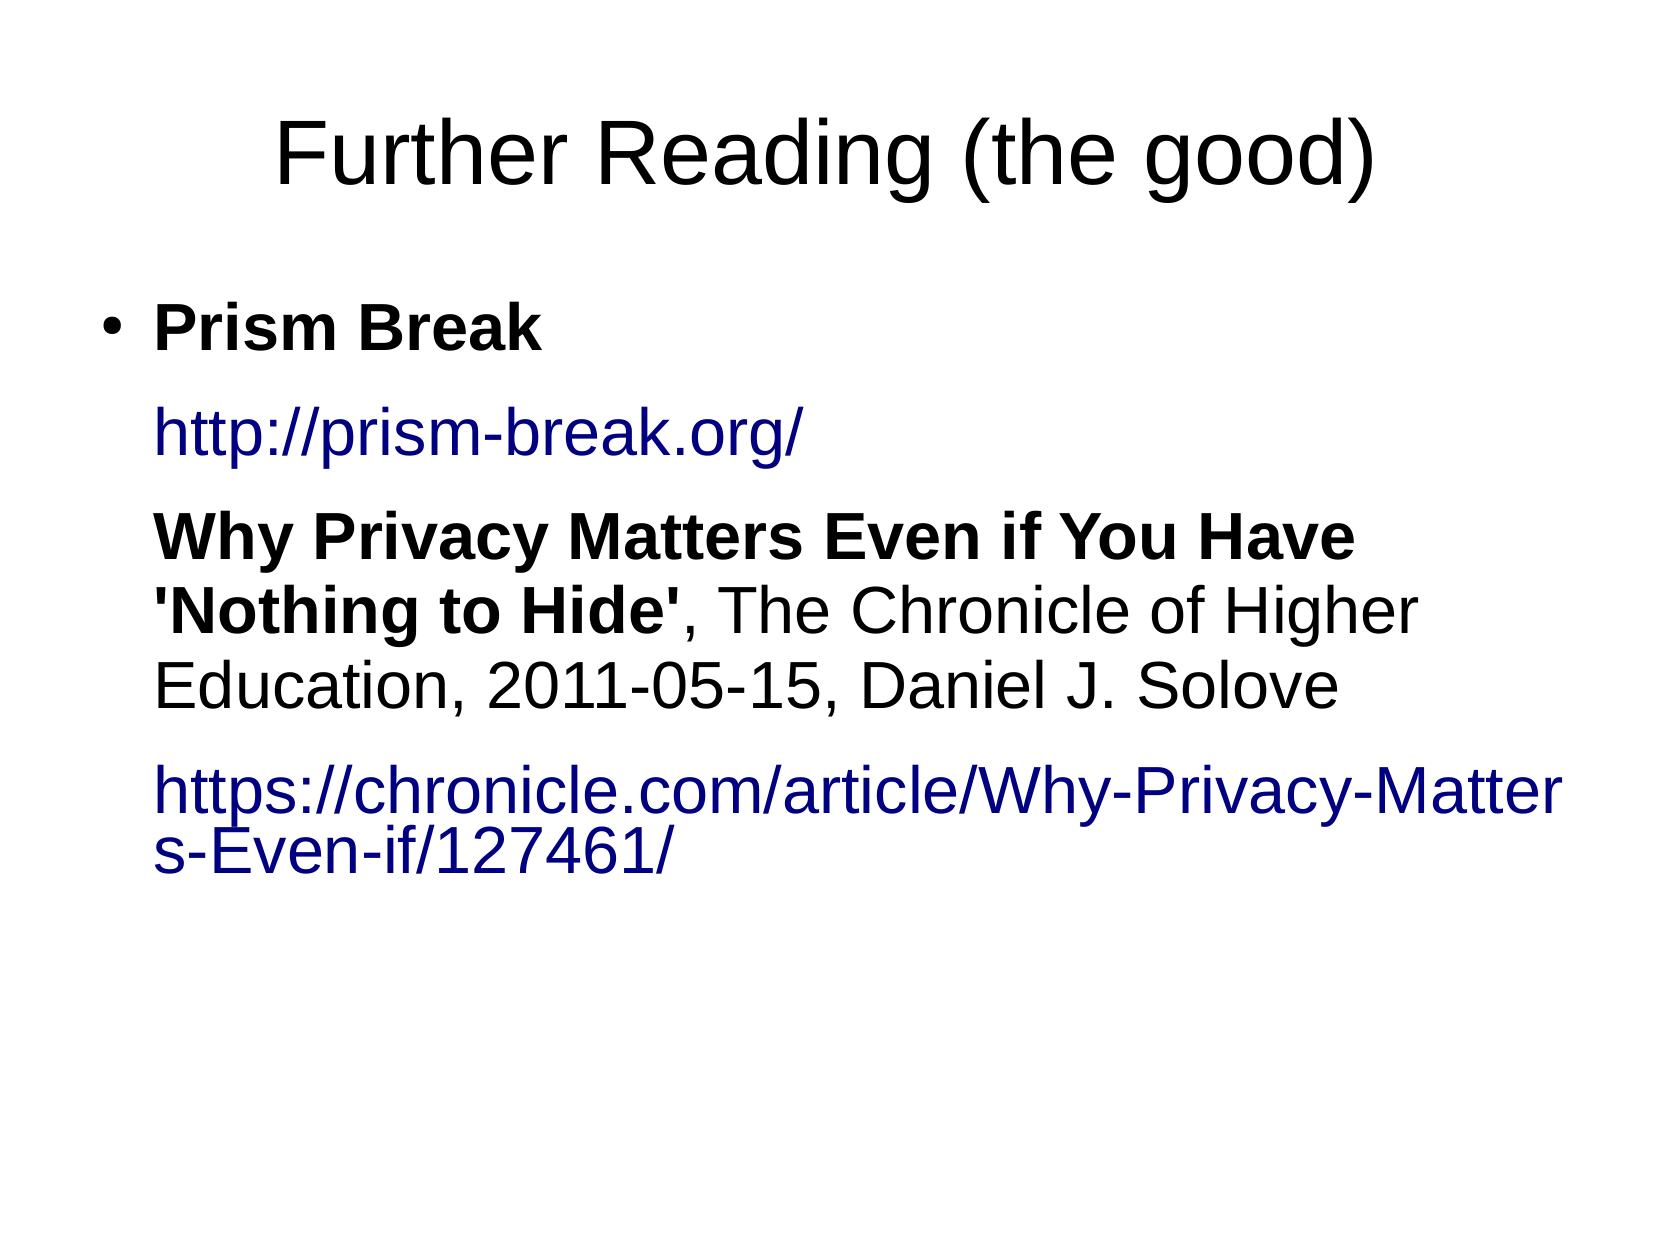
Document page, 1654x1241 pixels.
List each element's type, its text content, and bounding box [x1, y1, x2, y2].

title Further Reading (the good) [82, 49, 1571, 257]
list Prism Break http://prism-break.org/ Why Privacy Matters Even if You Have 'Nothing to Hide', The Chronicle of Higher Education, 2011-05-15, Daniel J. Solove https://chronicle.com/article/Why-Privacy-Matters-Even-if/127461/ [82, 290, 1571, 1010]
